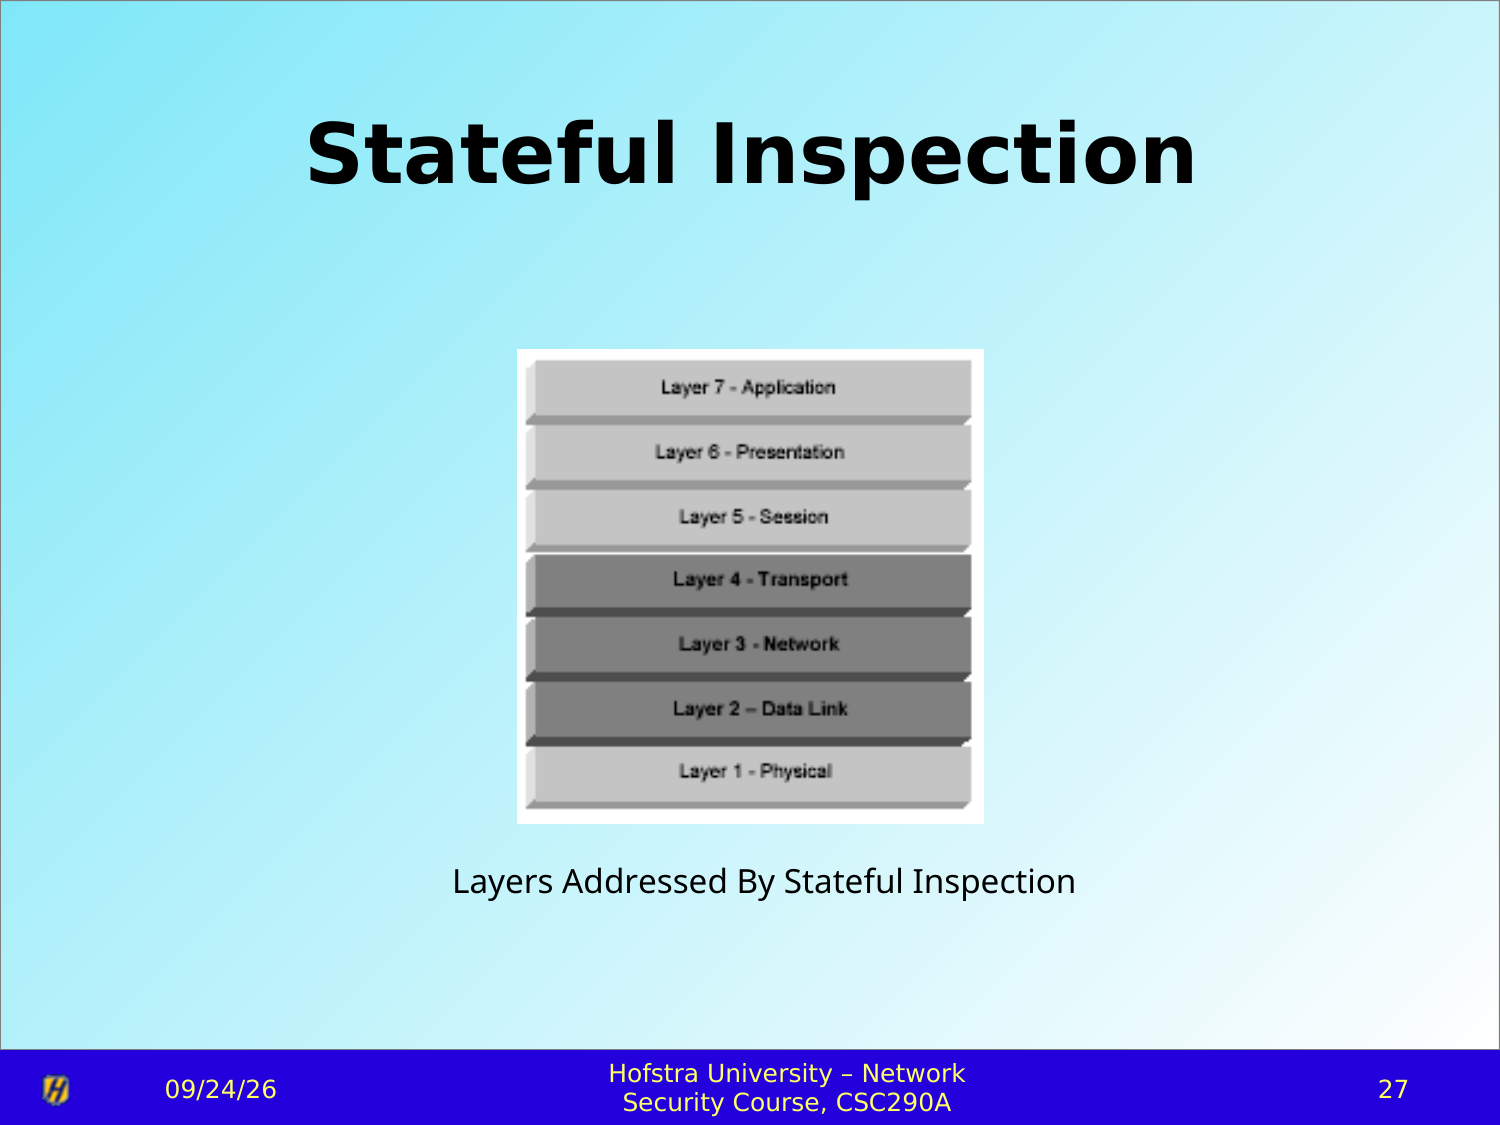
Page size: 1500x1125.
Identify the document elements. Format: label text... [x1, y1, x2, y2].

text_box Layers Addressed By Stateful Inspection [437, 849, 1093, 911]
picture [37, 1072, 76, 1110]
title Stateful Inspection [112, 95, 1391, 212]
picture [517, 349, 984, 824]
